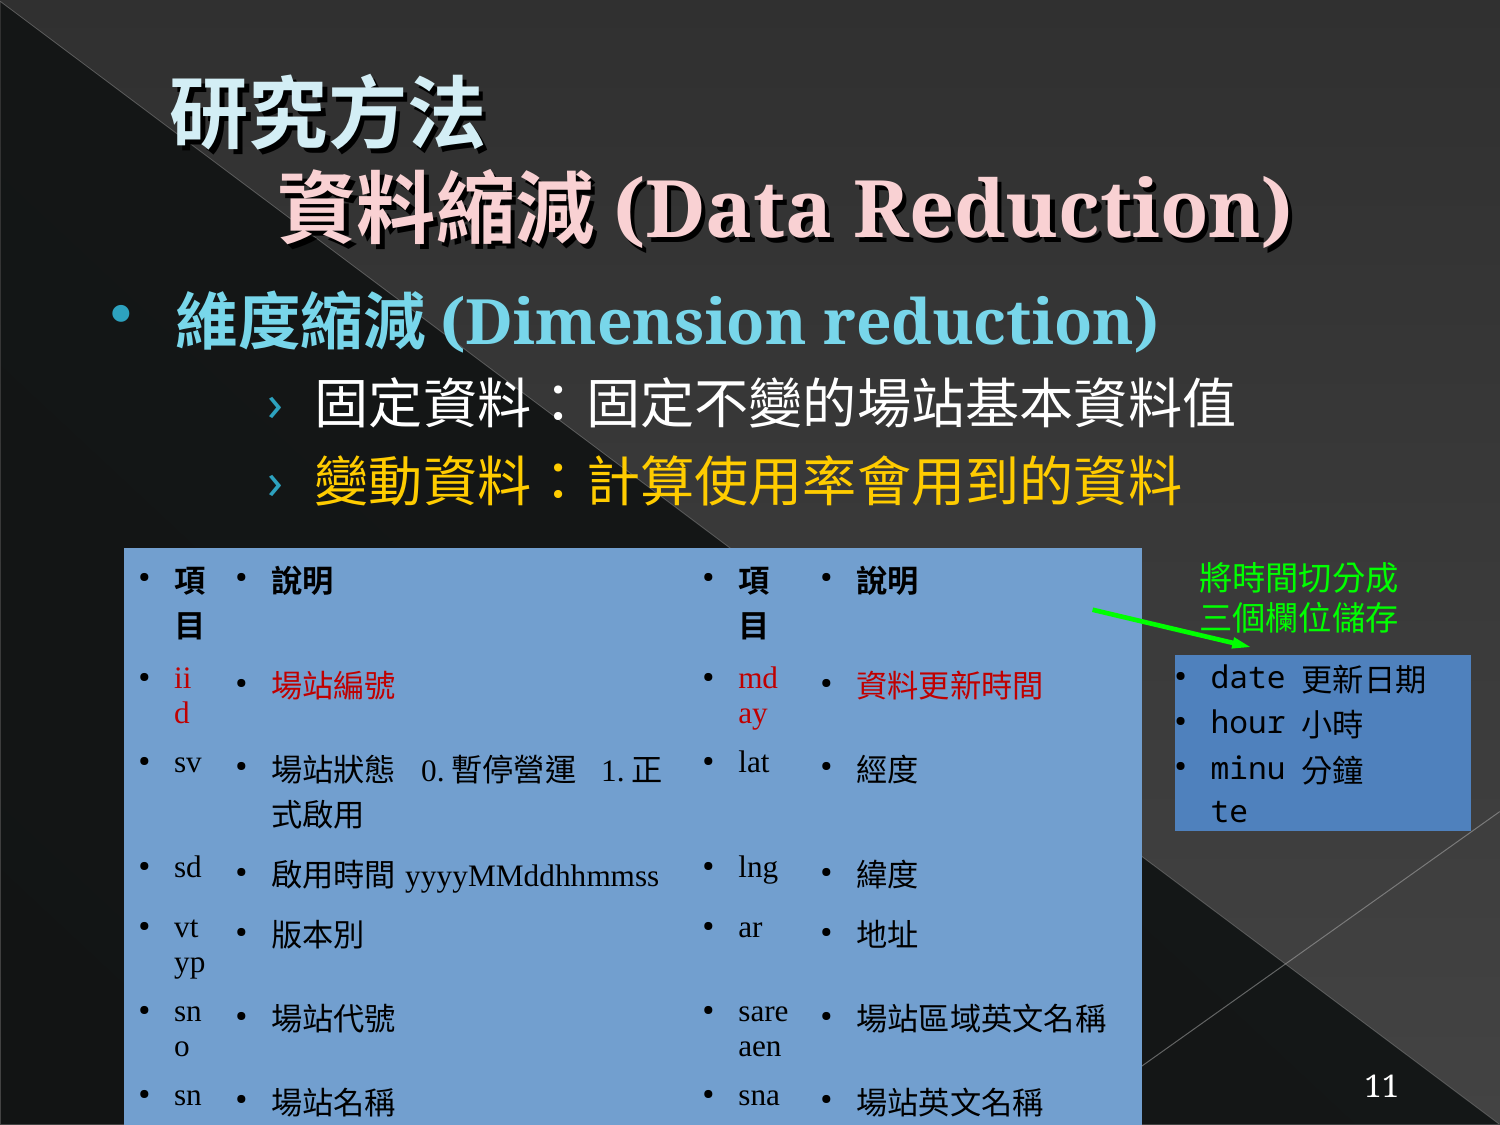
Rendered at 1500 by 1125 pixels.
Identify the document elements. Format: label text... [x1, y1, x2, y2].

table_cell 版本別 [221, 903, 688, 987]
table_cell iid [124, 654, 221, 737]
table_cell vtyp [124, 903, 221, 987]
table_cell 經度 [806, 737, 1142, 843]
table_cell 資料更新時間 [806, 654, 1142, 737]
list 維度縮減(Dimension reduction) 固定資料：固定不變的場站基本資料值 變動資料：計算使用率會用到的資料 [76, 274, 1445, 1125]
table_cell 場站區域英文名稱 [806, 987, 1142, 1070]
text_box 研究方法 資料縮減(Data Reduction) [75, 43, 1426, 274]
table_cell 啟用時間yyyyMMddhhmmss [221, 843, 688, 903]
table_cell minute [1175, 746, 1302, 831]
table_cell sna [124, 1070, 221, 1125]
table_header 說明 [221, 548, 688, 654]
table_cell hour [1175, 701, 1302, 746]
text_box 將時間切分成 三個欄位儲存 [1184, 549, 1417, 646]
table_cell 場站英文名稱 [806, 1070, 1142, 1125]
table_cell 場站代號 [221, 987, 688, 1070]
table_cell sv [124, 737, 221, 843]
table_cell lng [688, 843, 806, 903]
table_cell sno [124, 987, 221, 1070]
table_header 更新日期 [1302, 655, 1471, 701]
table_cell ar [688, 903, 806, 987]
table_header date [1175, 655, 1302, 701]
table_cell 場站編號 [221, 654, 688, 737]
table_header 項目 [688, 548, 806, 654]
table_cell mday [688, 654, 806, 737]
table_cell 緯度 [806, 843, 1142, 903]
table_cell 分鐘 [1302, 746, 1471, 831]
table_cell 地址 [806, 903, 1142, 987]
table_cell 小時 [1302, 701, 1471, 746]
table_header 說明 [806, 548, 1142, 654]
table_cell sd [124, 843, 221, 903]
table_cell 場站狀態 0.暫停營運 1.正式啟用 [221, 737, 688, 843]
table_header 項目 [124, 548, 221, 654]
table_cell snaen [688, 1070, 806, 1125]
table_cell lat [688, 737, 806, 843]
table_cell sareaen [688, 987, 806, 1070]
table_cell 場站名稱 [221, 1070, 688, 1125]
text_box 11 [1340, 1058, 1424, 1109]
